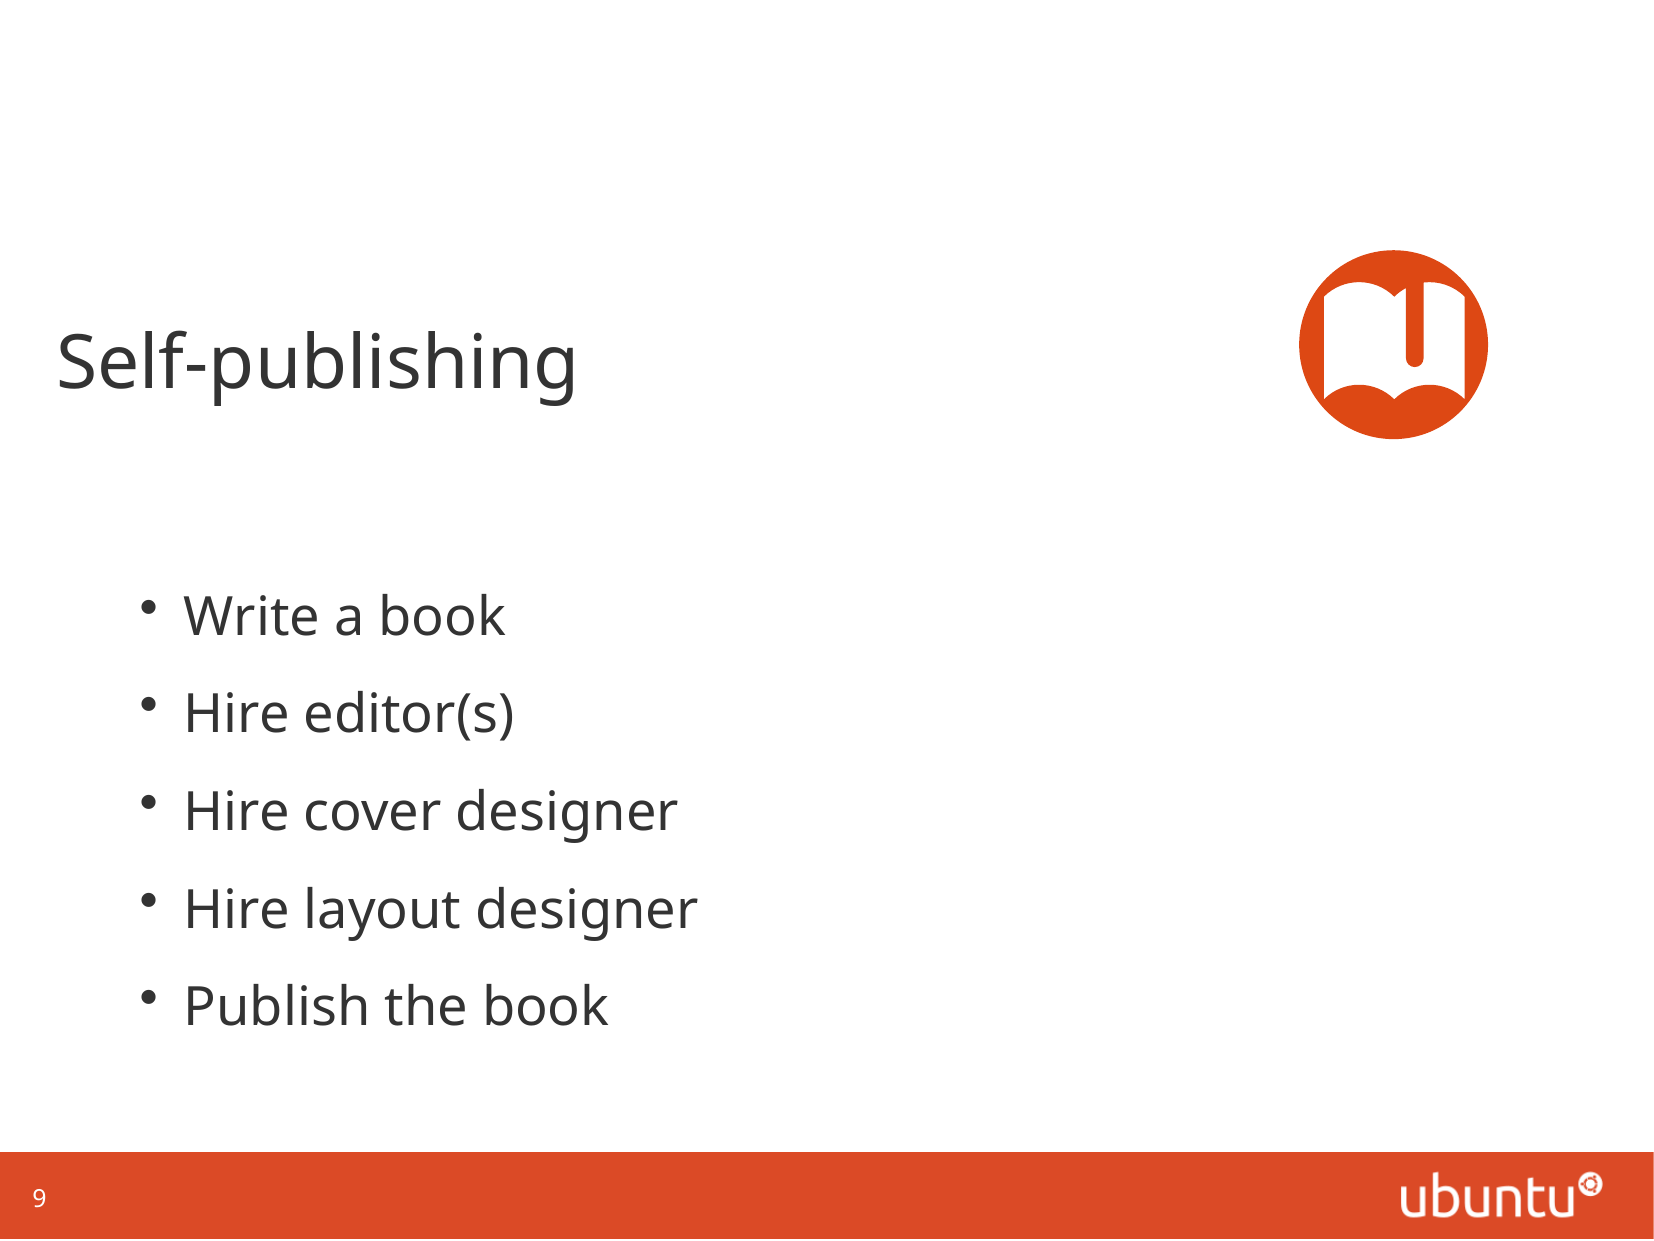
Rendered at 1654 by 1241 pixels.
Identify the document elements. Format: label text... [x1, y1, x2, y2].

list Write a book Hire editor(s) Hire cover designer Hire layout designer Publish the book [75, 540, 1587, 1241]
picture [0, 1152, 75, 1239]
picture [1156, 107, 1631, 582]
title Self-publishing [56, 130, 1156, 587]
picture [1587, 1152, 1654, 1239]
